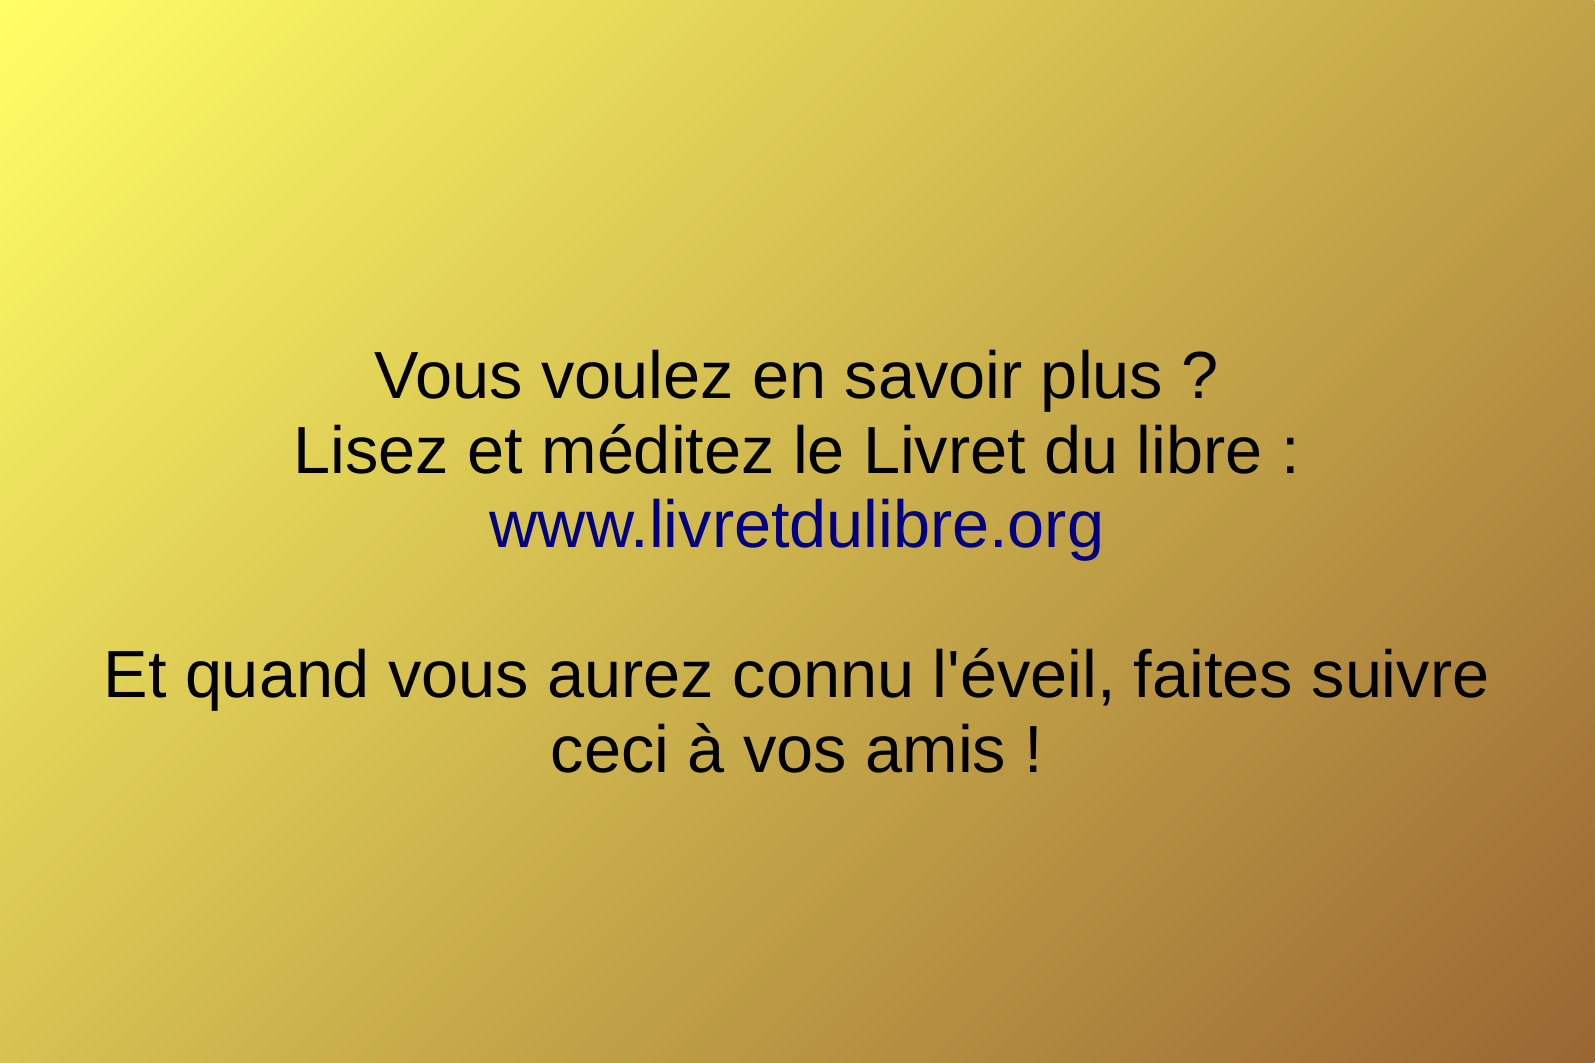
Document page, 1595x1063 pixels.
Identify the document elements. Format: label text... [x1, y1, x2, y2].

subtitle Vous voulez en savoir plus ? Lisez et méditez le Livret du libre : www.livretdulibre.org Et quand vous aurez connu l'éveil, faites suivre ceci à vos amis ! [79, 256, 1515, 943]
